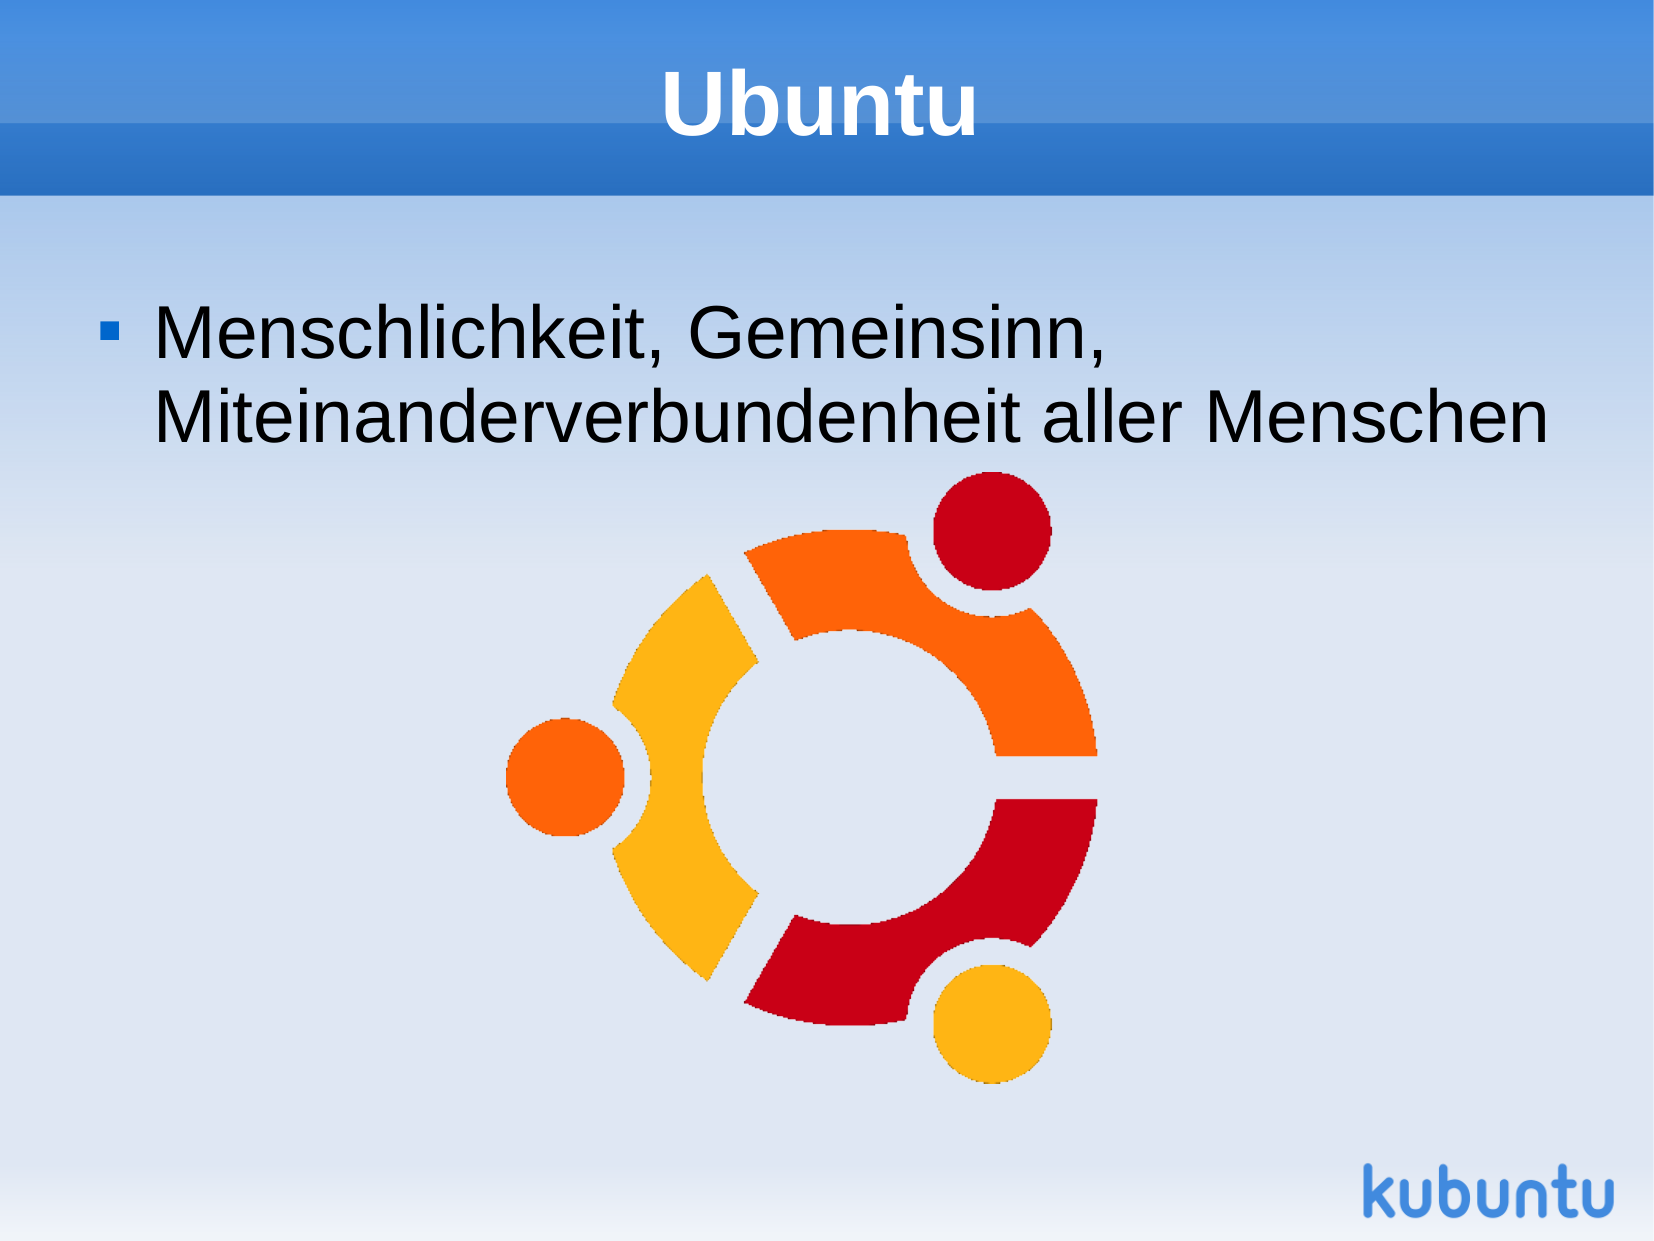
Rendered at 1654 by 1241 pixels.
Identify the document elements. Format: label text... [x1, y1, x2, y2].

title Ubuntu [76, 0, 1565, 208]
list Menschlichkeit, Gemeinsinn, Miteinanderverbundenheit aller Menschen [82, 290, 1571, 1109]
picture [0, 0, 1654, 1241]
